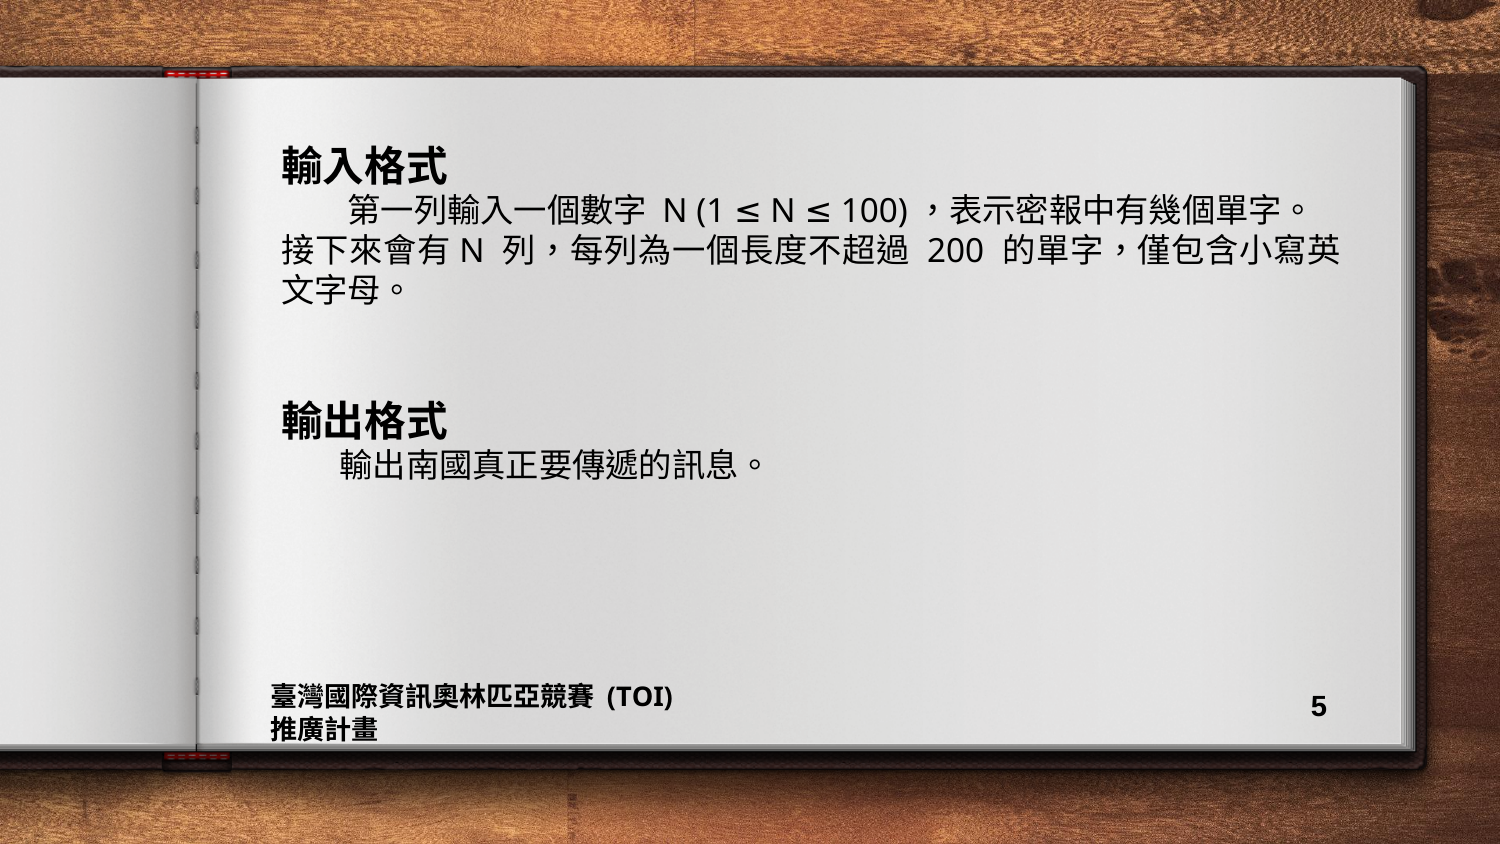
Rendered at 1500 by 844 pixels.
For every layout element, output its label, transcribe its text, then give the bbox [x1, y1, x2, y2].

text_box 5 [1295, 672, 1386, 737]
text_box 輸出格式 輸出南國真正要傳遞的訊息。 [266, 387, 1368, 578]
text_box 輸入格式 第一列輸入一個數字 N (1 ≤ N ≤ 100)，表示密報中有幾個單字。 接下來會有N 列，每列為一個長度不超過 200 的單字，僅包含小寫英文字母。 [266, 132, 1356, 364]
